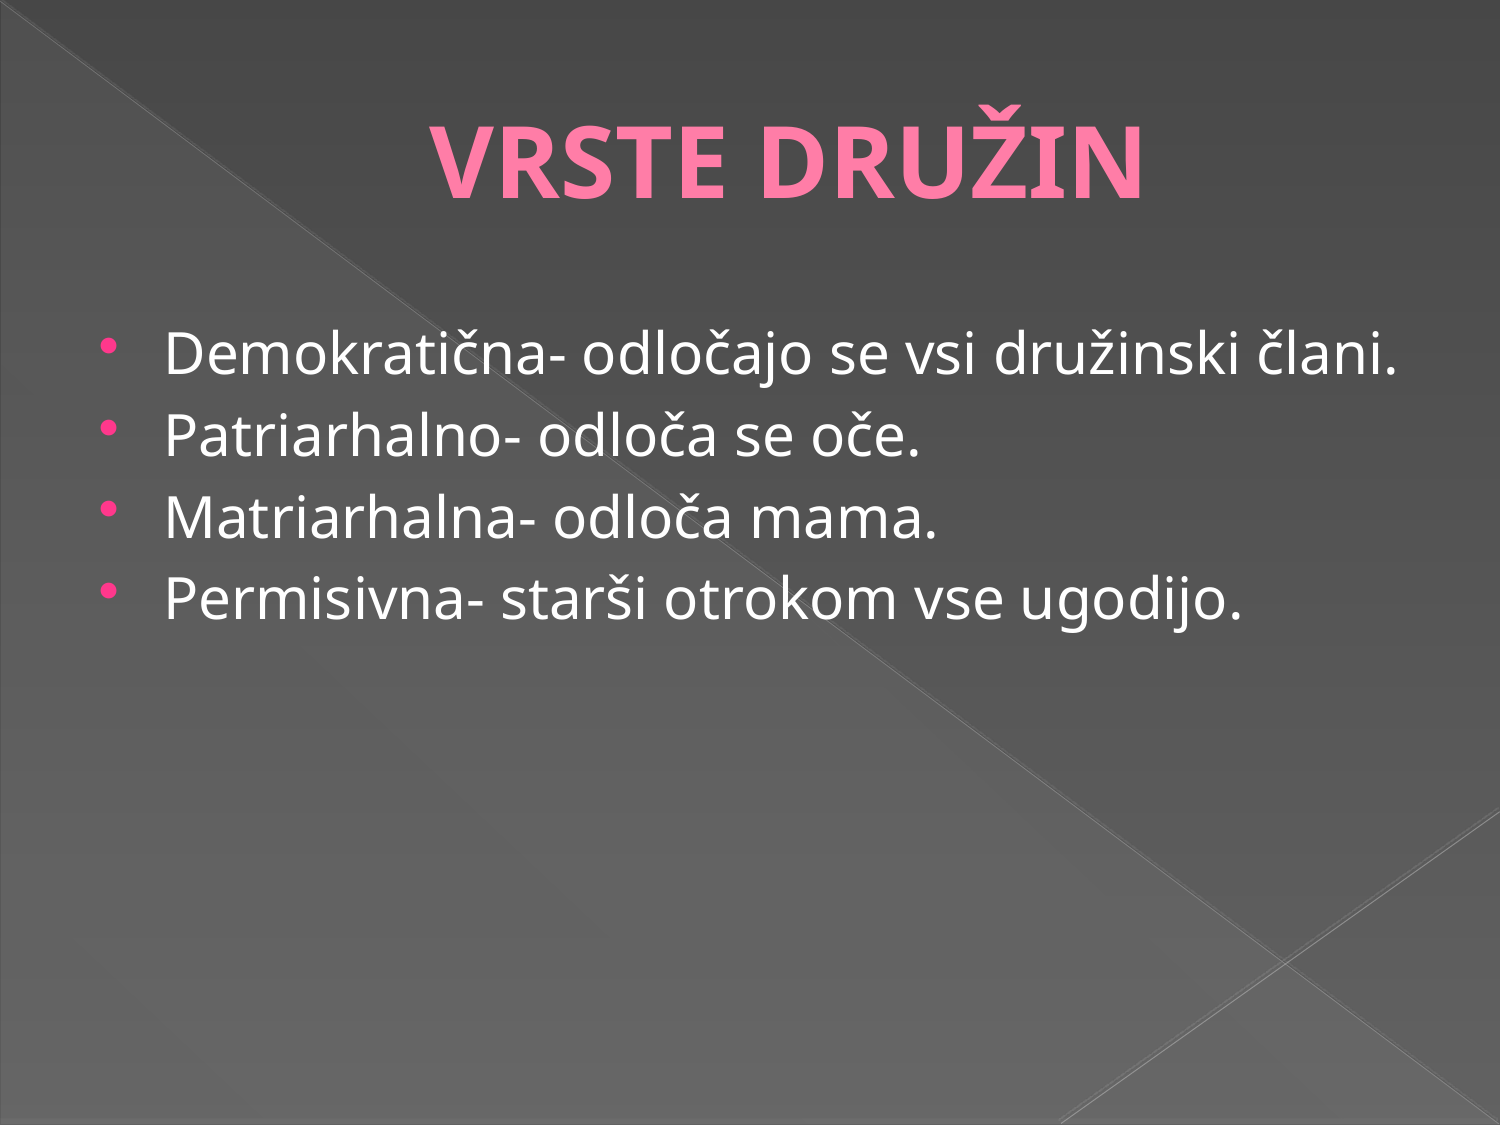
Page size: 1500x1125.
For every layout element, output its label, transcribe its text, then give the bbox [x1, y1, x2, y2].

list Demokratična- odločajo se vsi družinski člani. Patriarhalno- odloča se oče. Matriarhalna- odloča mama. Permisivna- starši otrokom vse ugodijo. [75, 308, 1425, 1059]
title VRSTE DRUŽIN [75, 43, 1425, 274]
